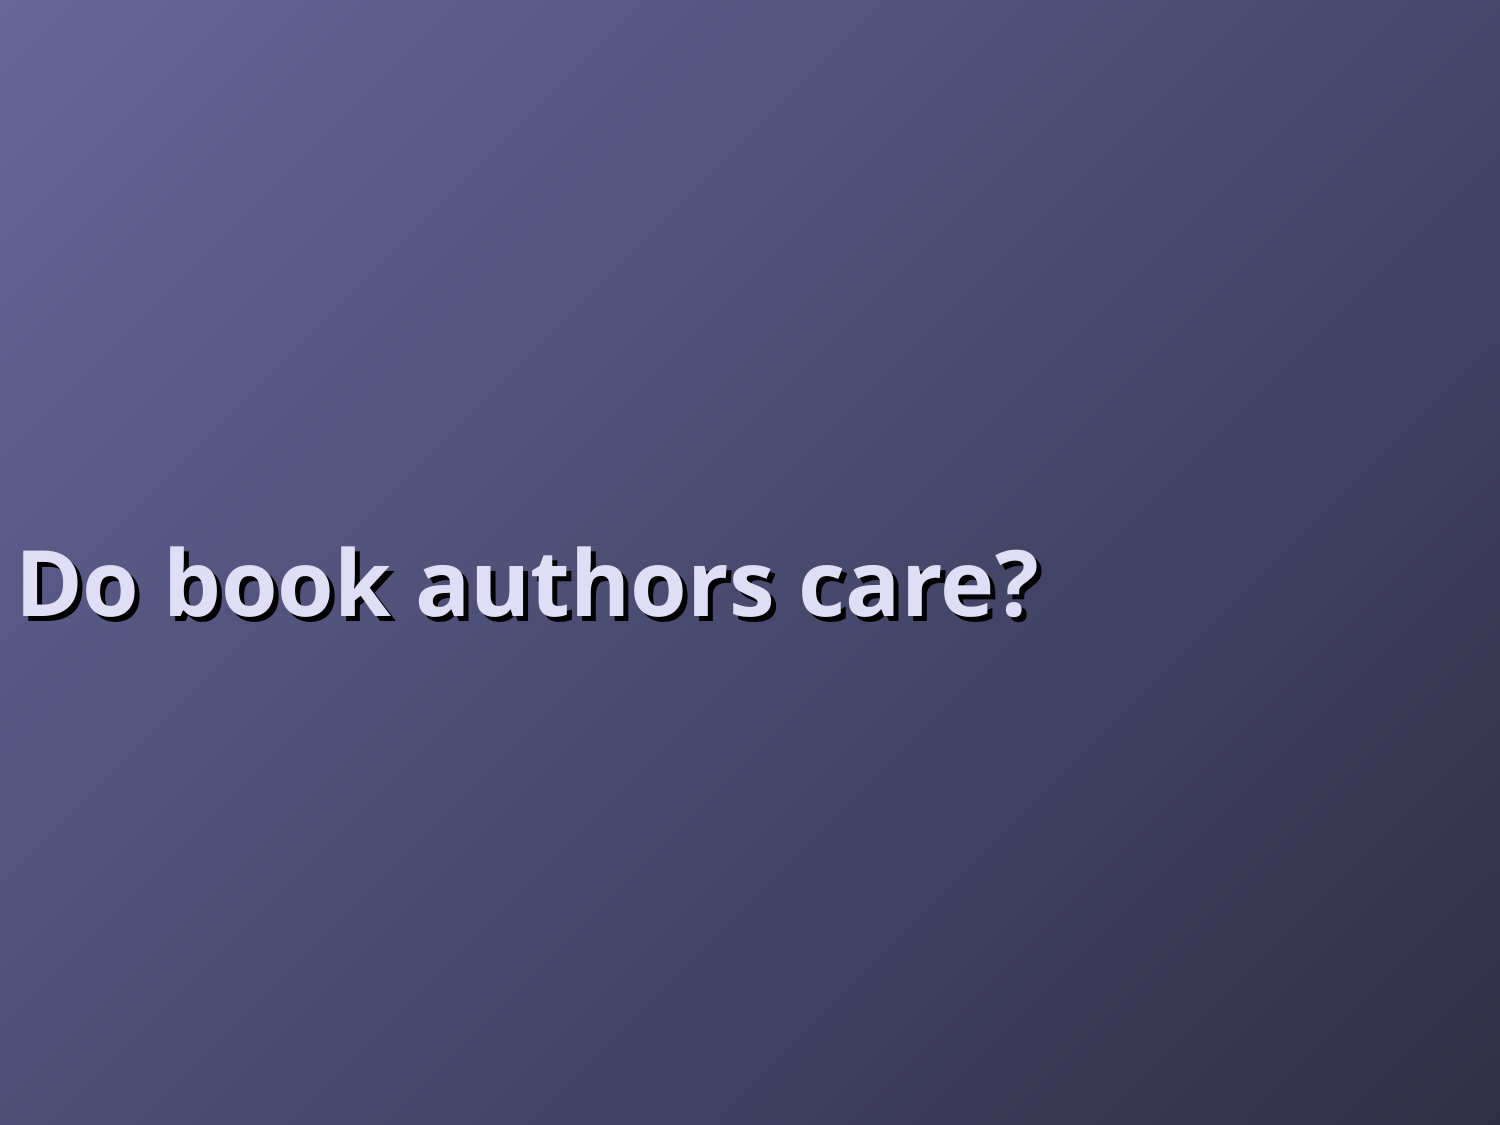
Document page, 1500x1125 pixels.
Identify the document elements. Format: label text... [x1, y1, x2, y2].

title Do book authors care? [0, 487, 1500, 676]
